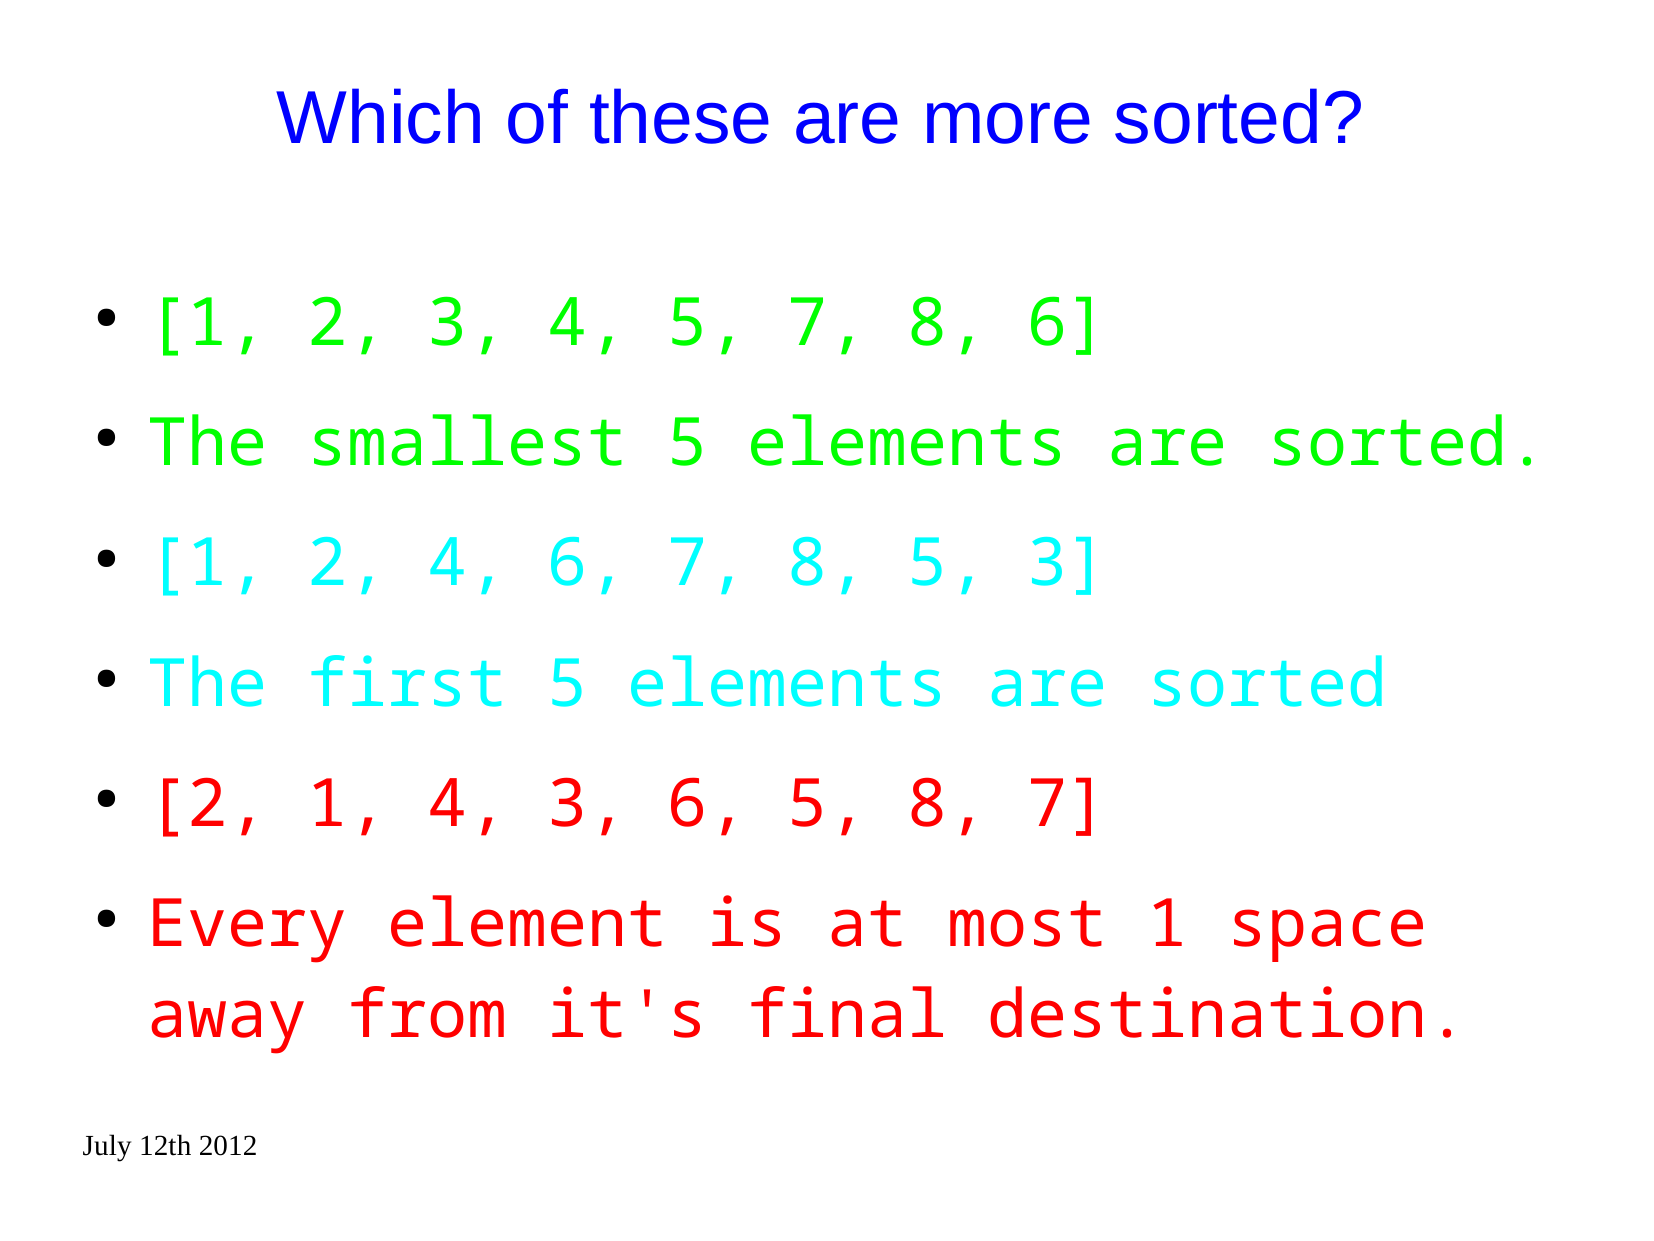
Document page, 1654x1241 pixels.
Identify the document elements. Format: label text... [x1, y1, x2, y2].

title Which of these are more sorted? [76, 58, 1565, 178]
list [1, 2, 3, 4, 5, 7, 8, 6] The smallest 5 elements are sorted. [1, 2, 4, 6, 7, 8, 5, 3] The first 5 elements are sorted [2, 1, 4, 3, 6, 5, 8, 7] Every element is at most 1 space away from it's final destination. [76, 274, 1565, 1093]
